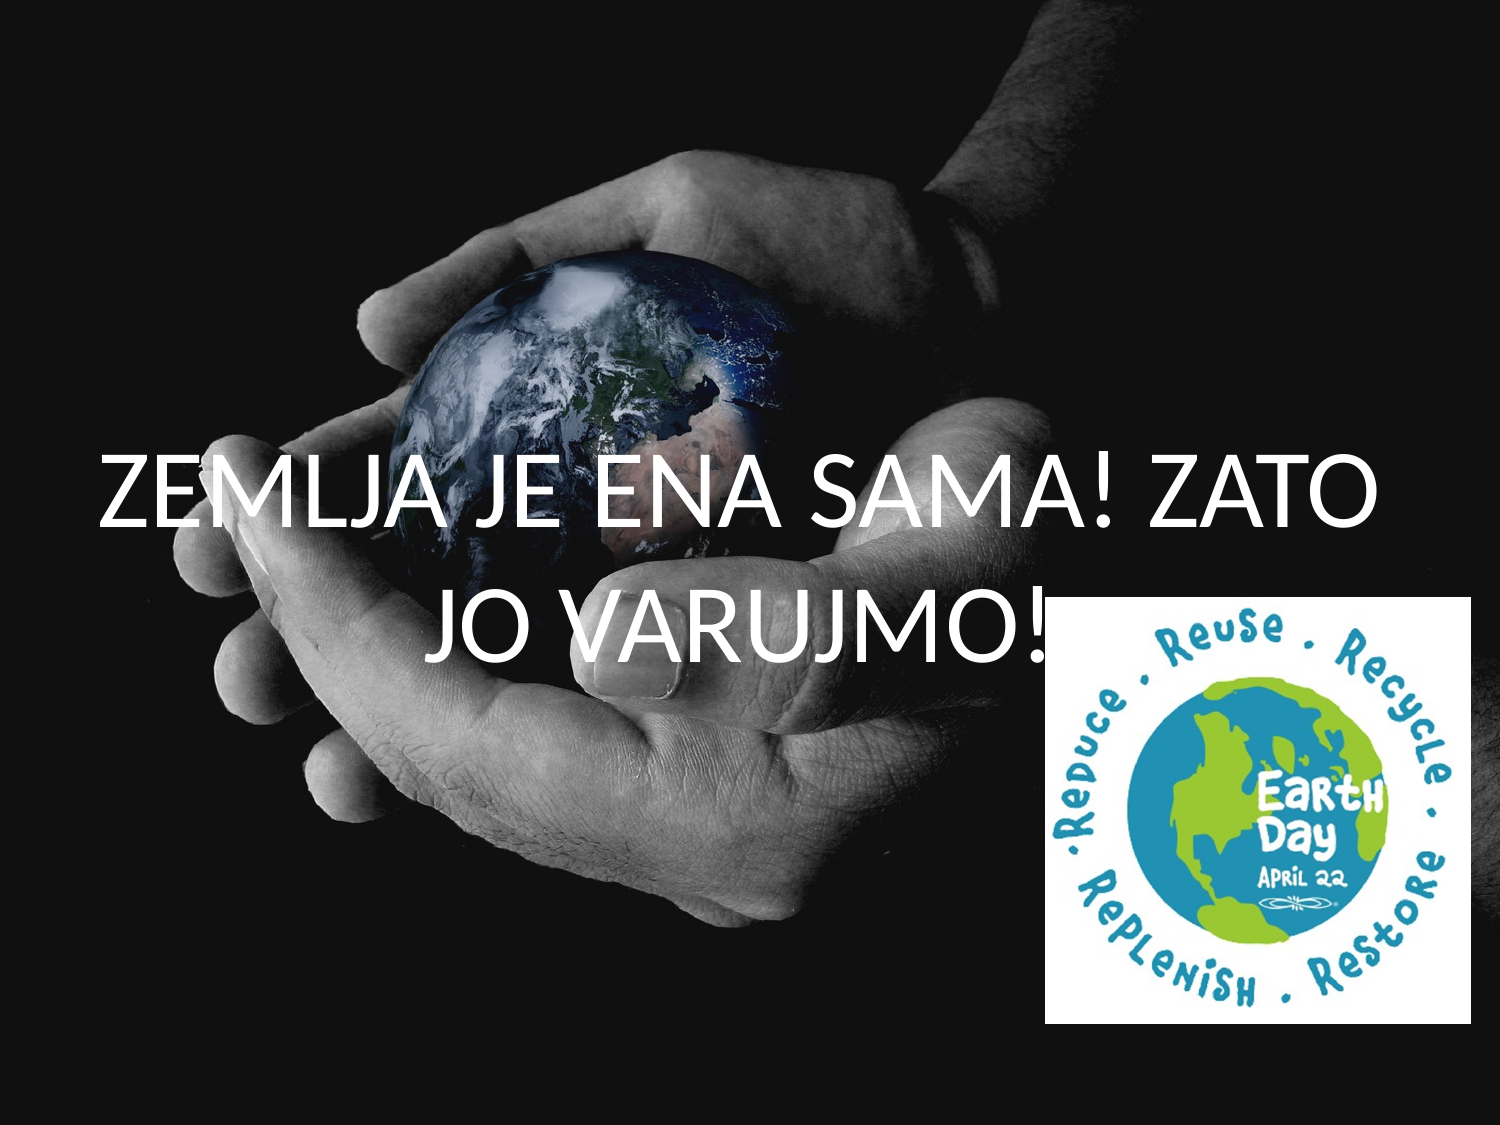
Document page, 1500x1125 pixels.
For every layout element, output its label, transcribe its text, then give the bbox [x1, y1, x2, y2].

title ZEMLJA JE ENA SAMA! ZATO JO VARUJMO! [64, 456, 1415, 644]
picture [0, 0, 1500, 1125]
